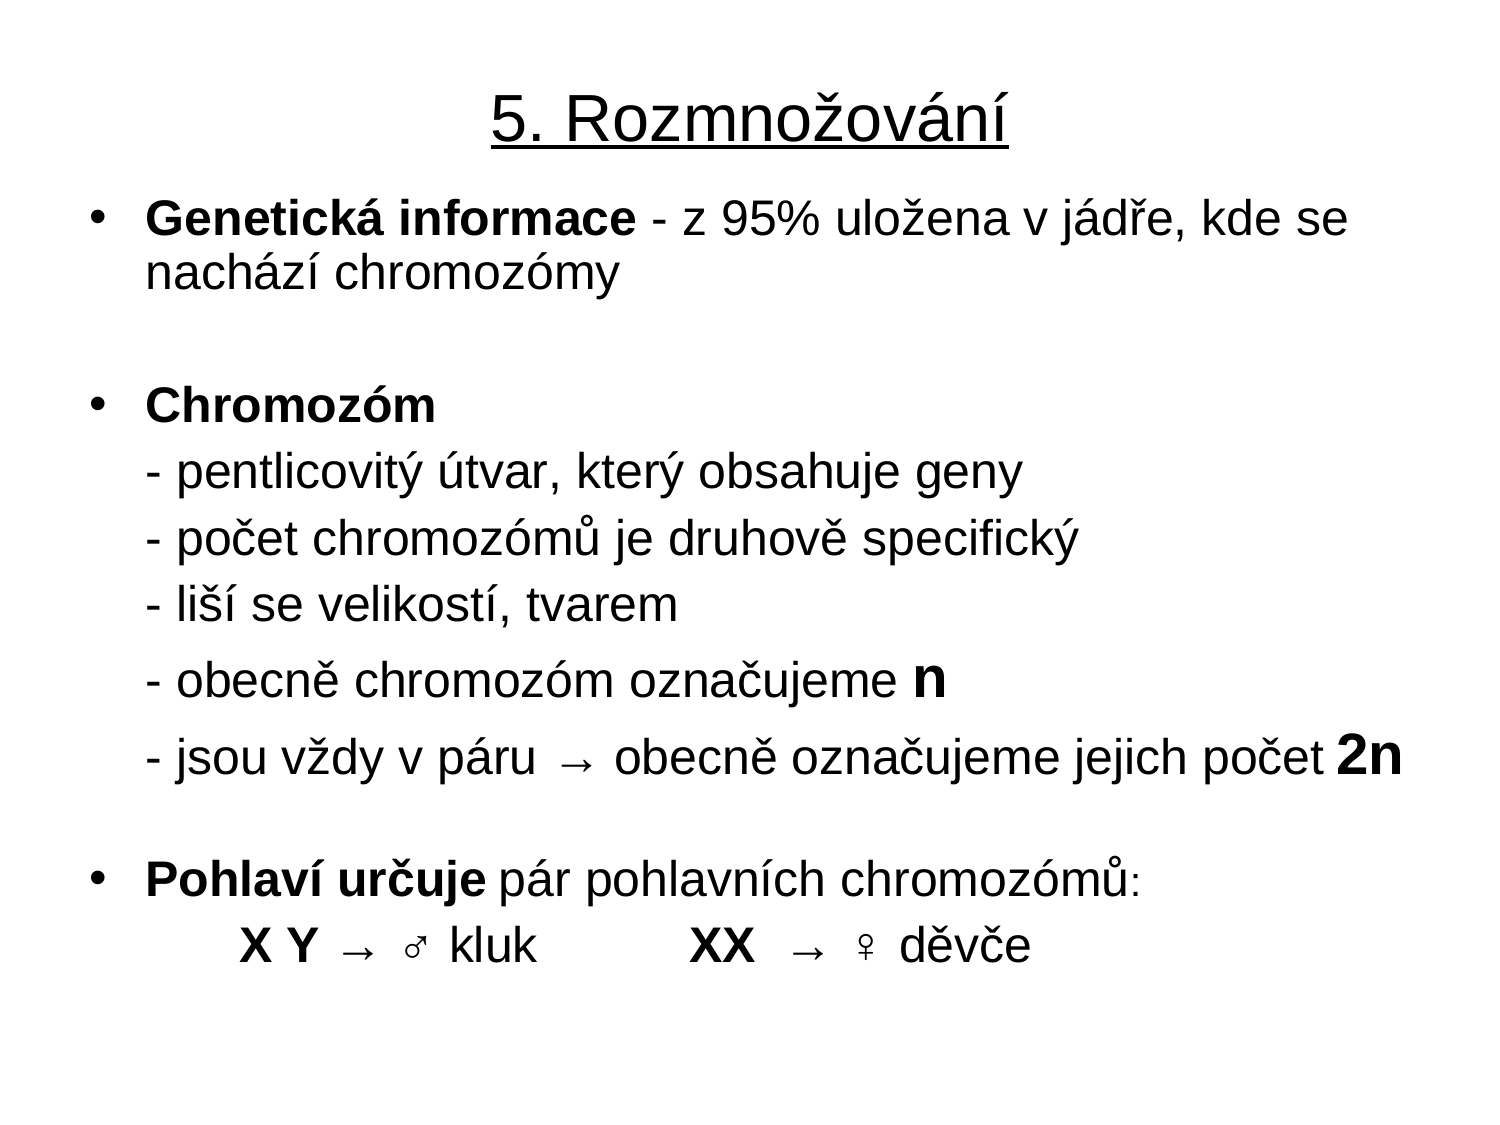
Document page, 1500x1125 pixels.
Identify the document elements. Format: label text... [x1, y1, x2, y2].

title 5. Rozmnožování [75, 45, 1426, 184]
list Genetická informace - z 95% uložena v jádře, kde se nachází chromozómy Chromozóm - pentlicovitý útvar, který obsahuje geny - počet chromozómů je druhově specifický - liší se velikostí, tvarem - obecně chromozóm označujeme n - jsou vždy v páru → obecně označujeme jejich počet 2n Pohlaví určuje pár pohlavních chromozómů: X Y → ♂ kluk XX → ♀ děvče [75, 184, 1426, 1047]
